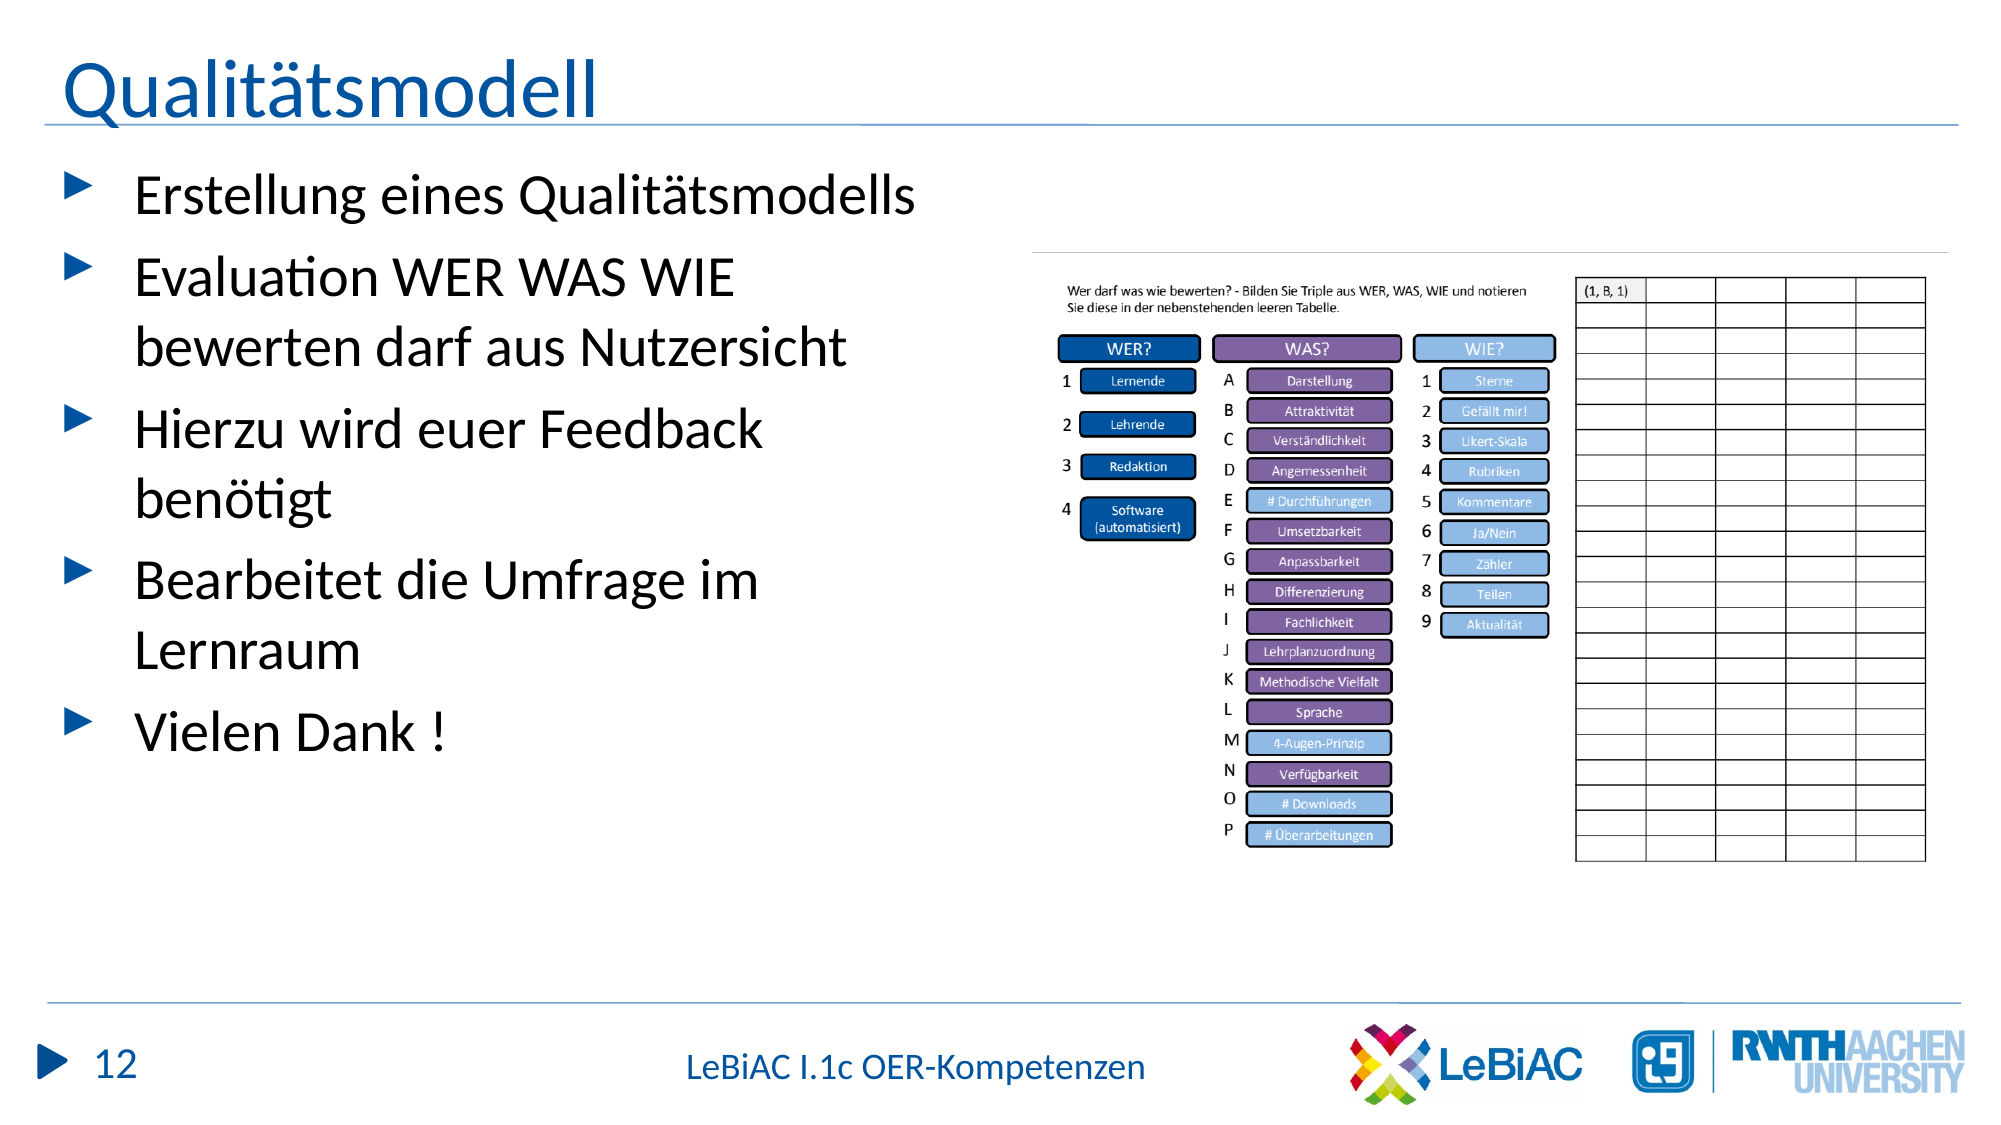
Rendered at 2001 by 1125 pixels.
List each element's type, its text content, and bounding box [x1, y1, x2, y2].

title Qualitätsmodell [47, 42, 1959, 125]
picture [1631, 1028, 1966, 1094]
list Erstellung eines Qualitätsmodells Evaluation WER WAS WIE bewerten darf aus Nutzersicht Hierzu wird euer Feedback benötigt Bearbeitet die Umfrage im Lernraum Vielen Dank ! [44, 149, 985, 991]
picture [1018, 237, 1959, 902]
picture [1350, 1024, 1582, 1105]
